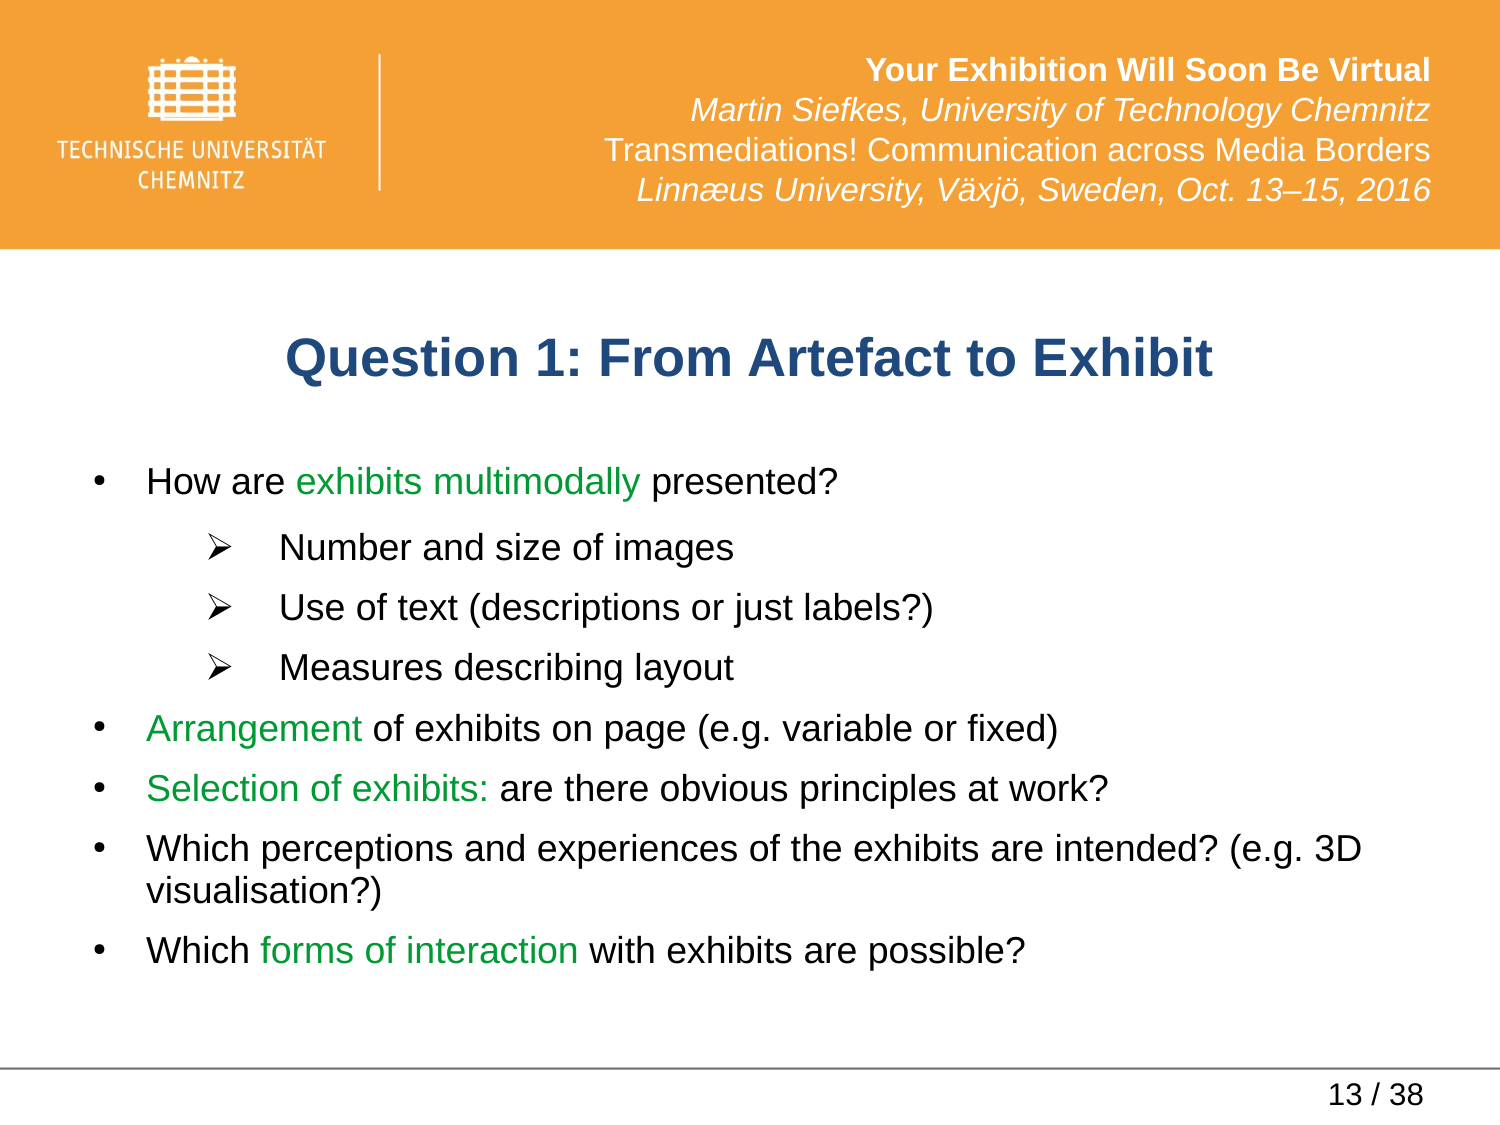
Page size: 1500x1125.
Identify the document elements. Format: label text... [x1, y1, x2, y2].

text_box <Nummer> / 38 [1220, 1069, 1500, 1120]
list [419, 45, 774, 197]
picture [0, 0, 1500, 1125]
list How are exhibits multimodally presented?  Number and size of images  Use of text (descriptions or just labels?)  Measures describing layout Arrangement of exhibits on page (e.g. variable or fixed) Selection of exhibits: are there obvious principles at work? Which perceptions and experiences of the exhibits are intended? (e.g. 3D visualisation?) Which forms of interaction with exhibits are possible? [75, 460, 1426, 969]
text_box Question 1: From Artefact to Exhibit [59, 314, 1441, 449]
